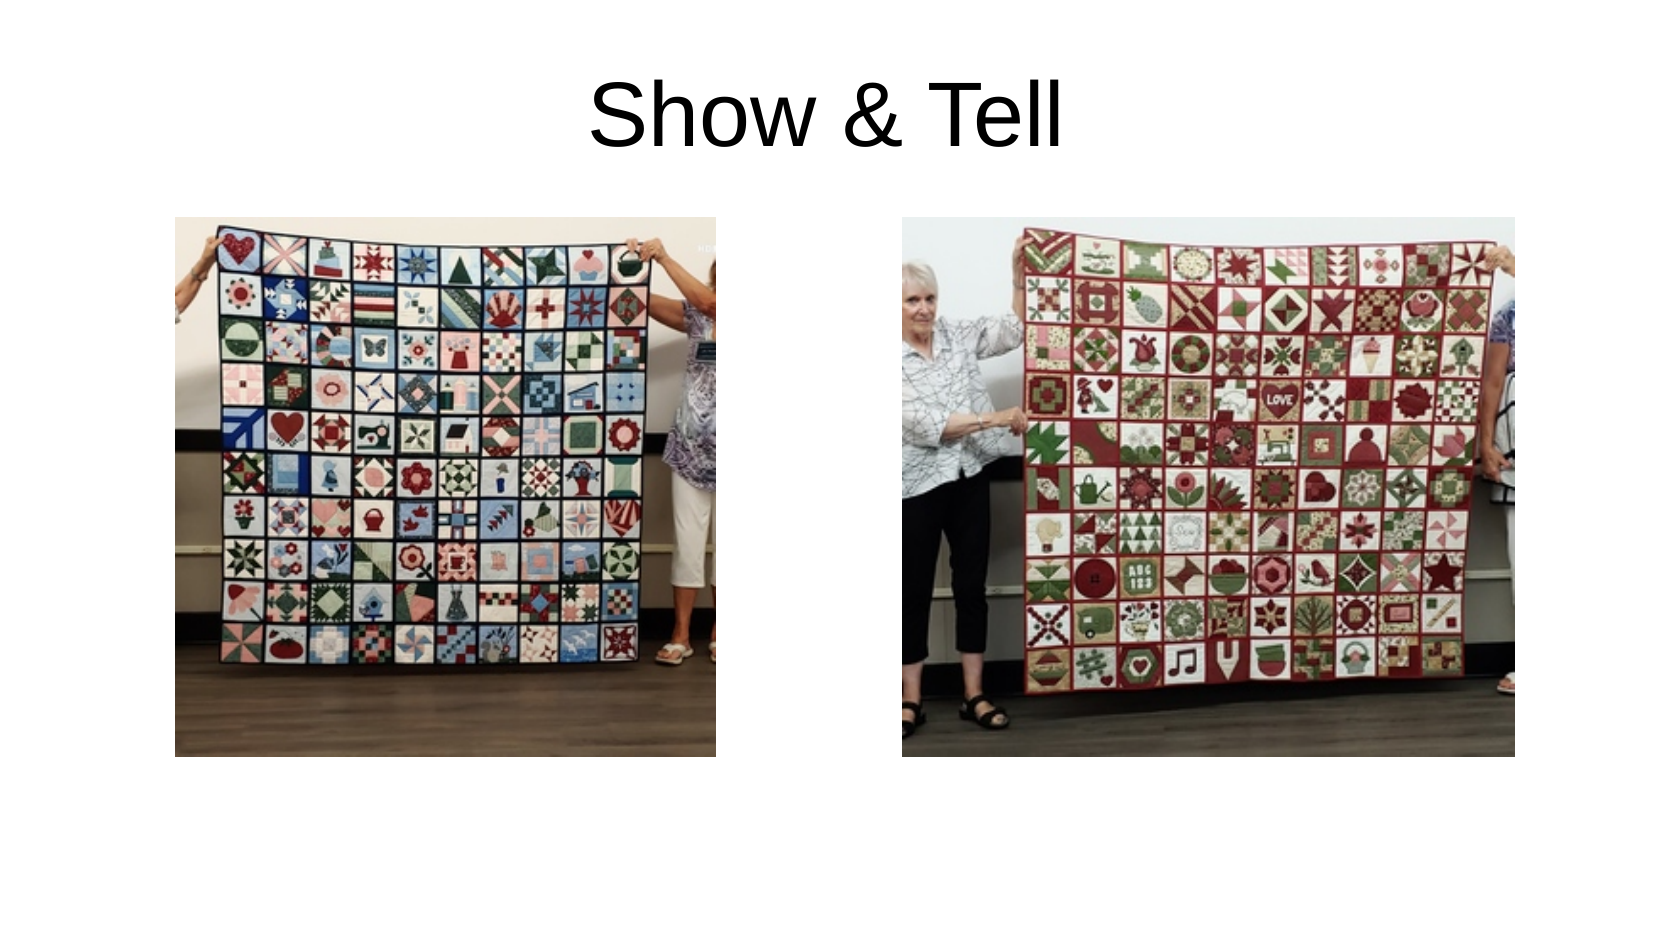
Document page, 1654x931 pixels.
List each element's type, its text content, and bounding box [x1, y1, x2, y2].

picture [902, 217, 1515, 757]
title Show & Tell [82, 37, 1571, 193]
picture [175, 217, 716, 757]
